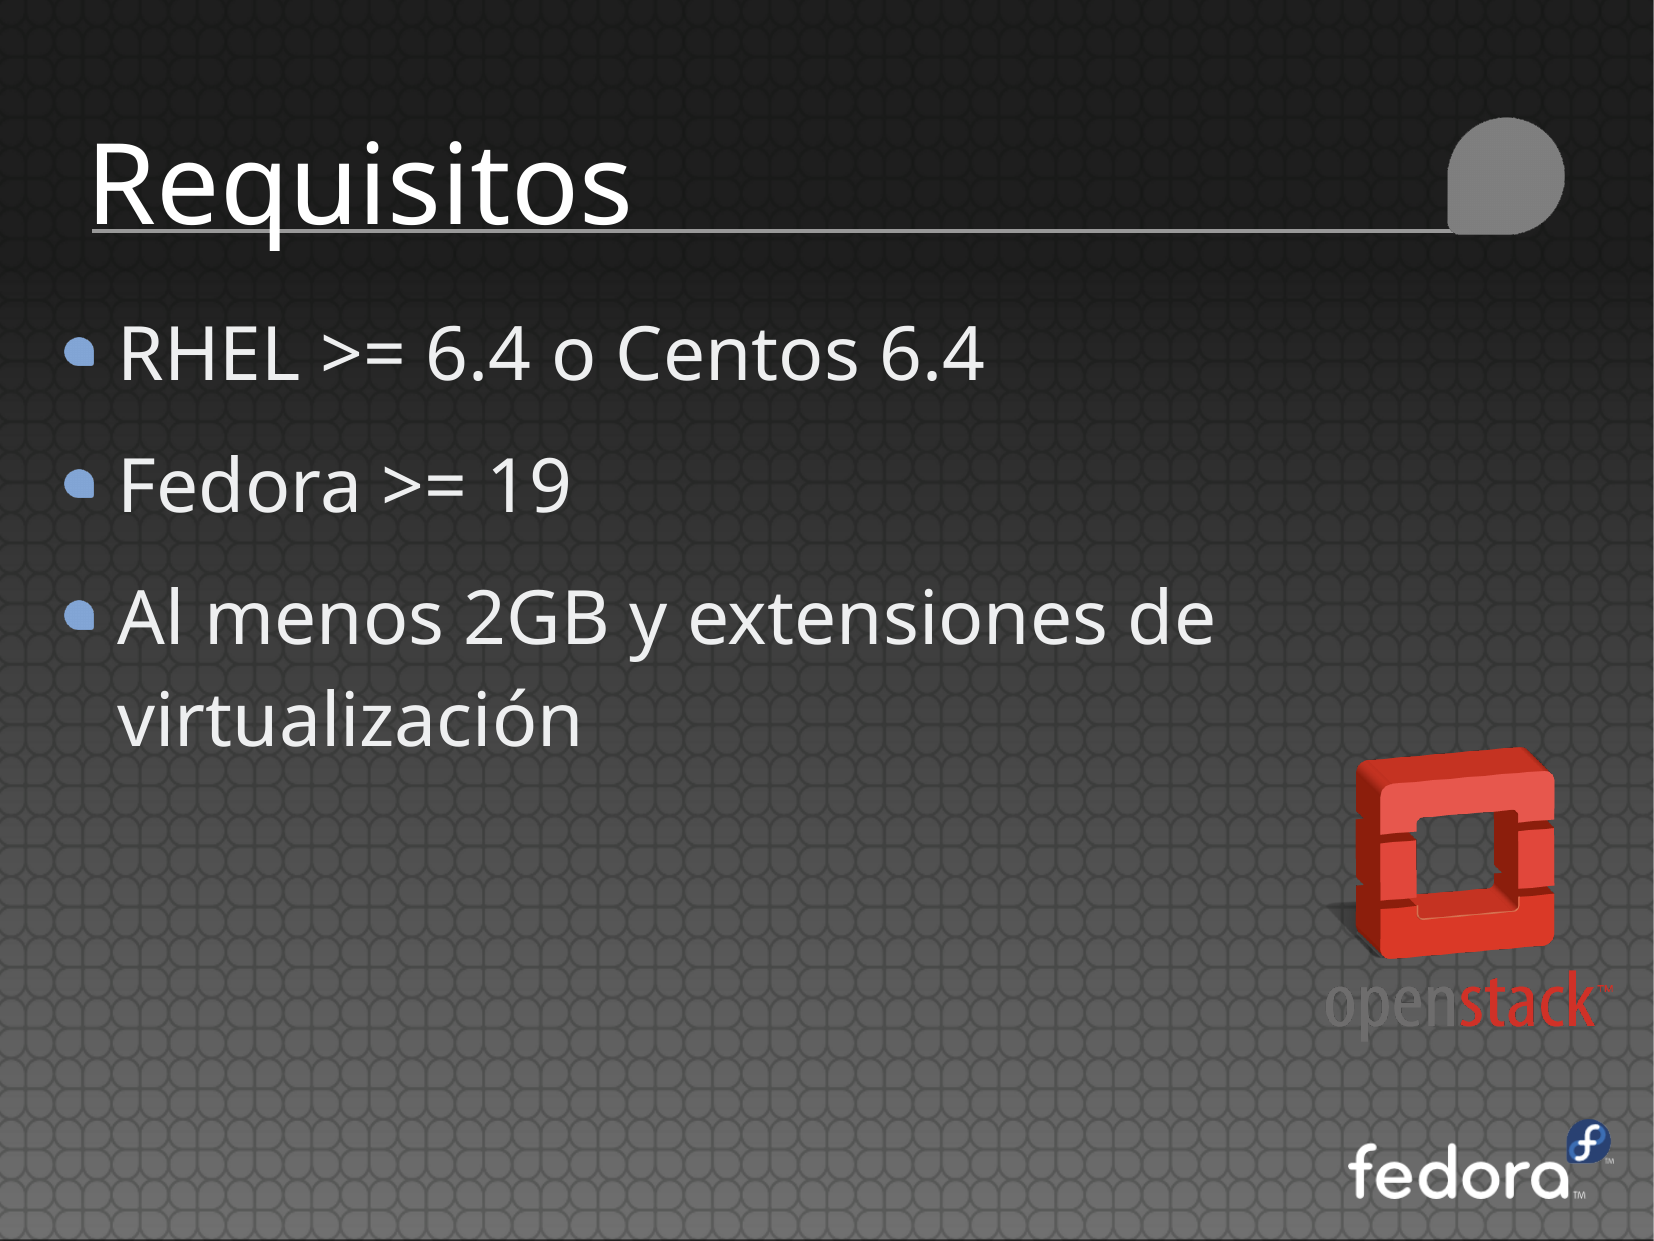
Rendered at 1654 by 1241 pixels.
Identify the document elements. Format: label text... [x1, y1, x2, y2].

list RHEL >= 6.4 o Centos 6.4 Fedora >= 19 Al menos 2GB y extensiones de virtualización [46, 300, 1536, 1105]
picture [0, 0, 1654, 1241]
title Requisitos [86, 112, 1576, 249]
